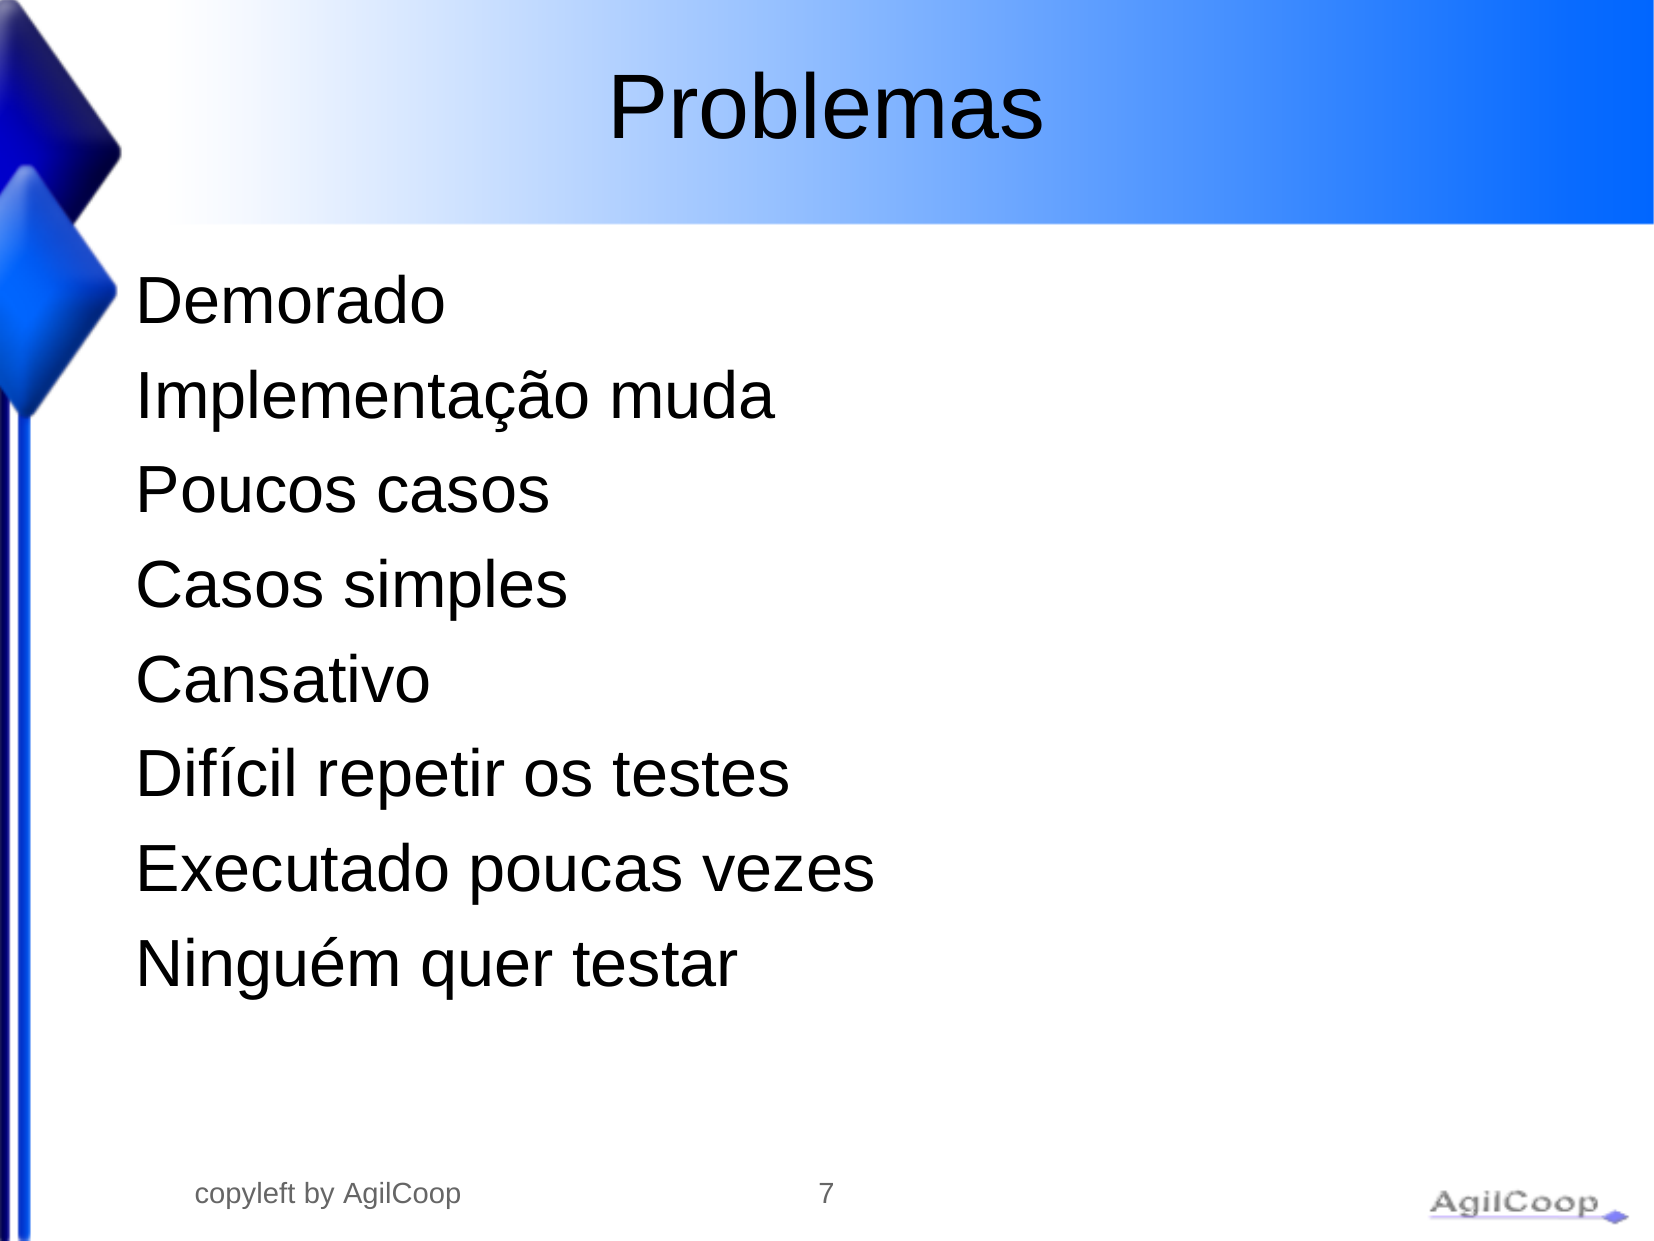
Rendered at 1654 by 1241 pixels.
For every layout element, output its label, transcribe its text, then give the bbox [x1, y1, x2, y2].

picture [0, 0, 1654, 1241]
title Problemas [82, 60, 1571, 163]
list Demorado Implementação muda Poucos casos Casos simples Cansativo Difícil repetir os testes Executado poucas vezes Ninguém quer testar [118, 271, 1607, 1036]
